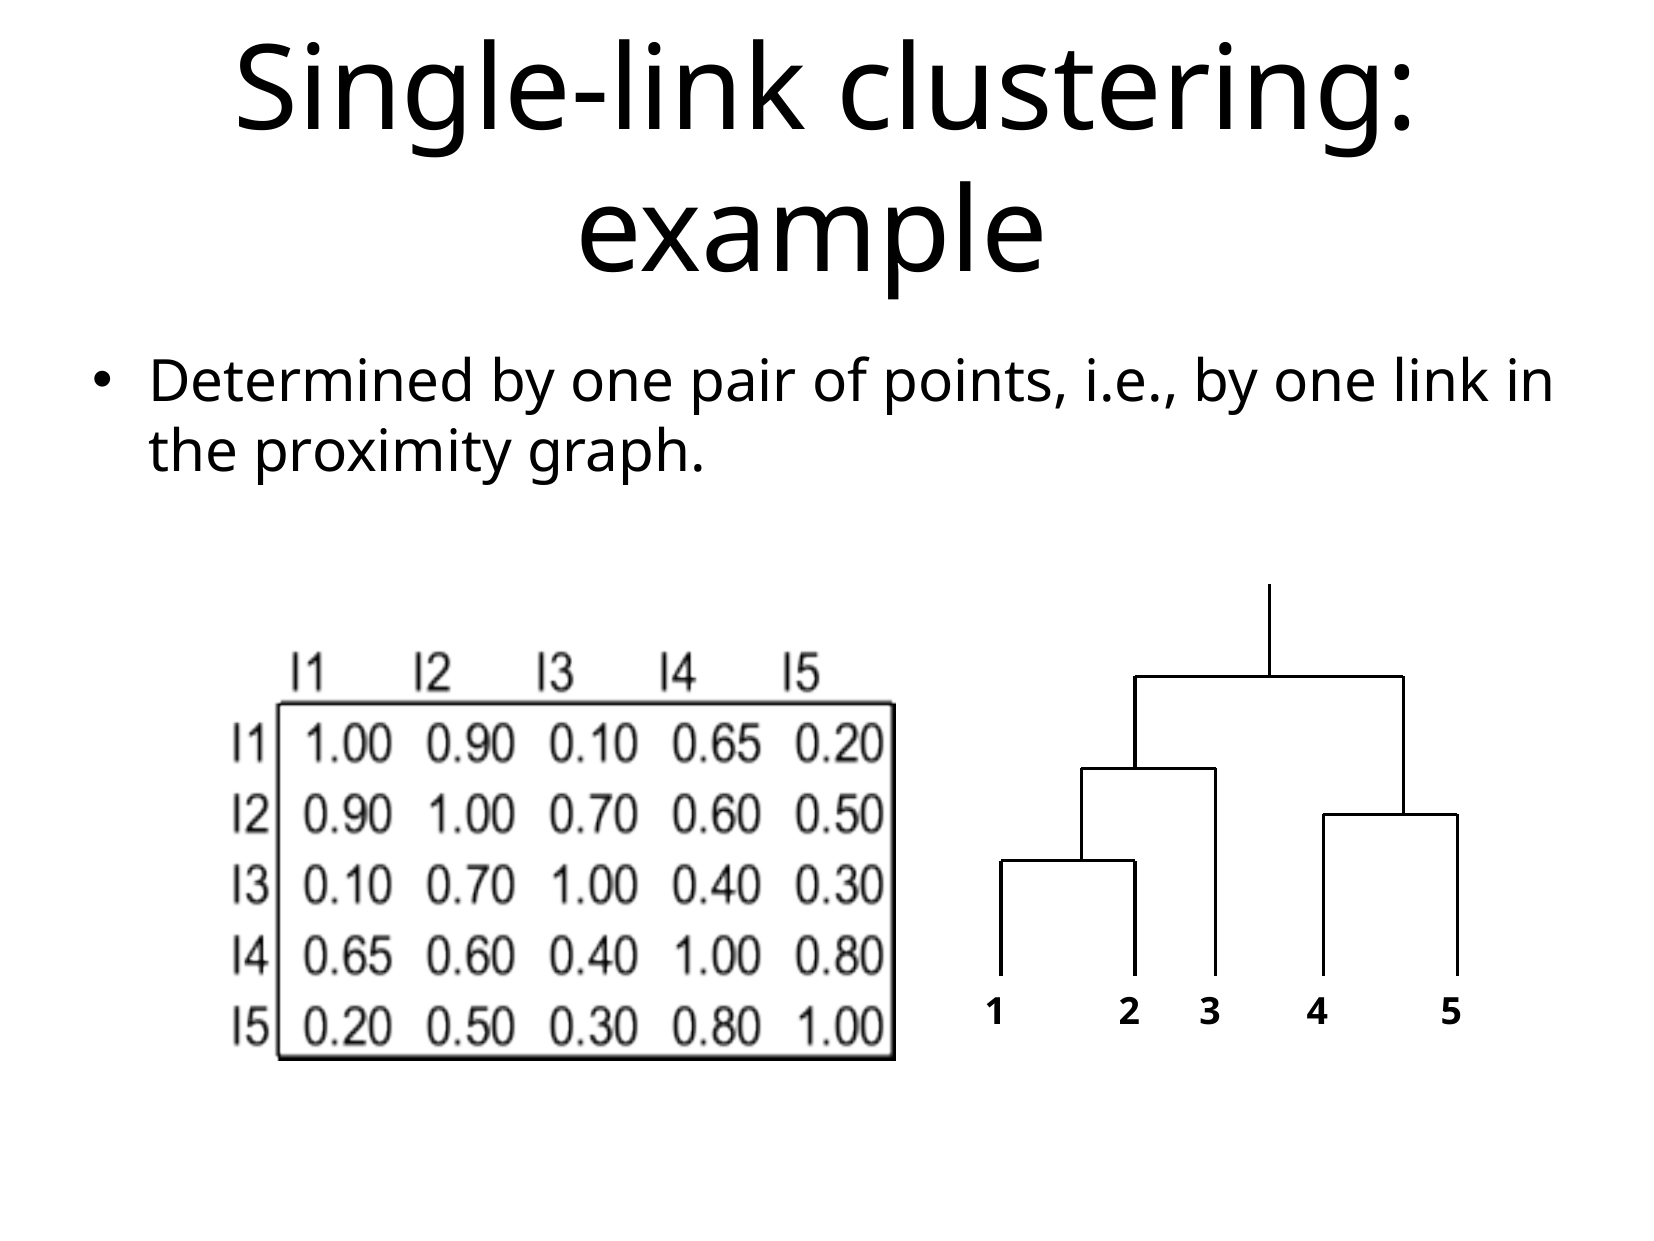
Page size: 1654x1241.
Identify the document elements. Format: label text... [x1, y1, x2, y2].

text_box 5 [1434, 980, 1469, 1039]
text_box 2 [1112, 980, 1147, 1039]
title Single-link clustering: example [82, 16, 1571, 290]
text_box 4 [1300, 980, 1335, 1039]
list Determined by one pair of points, i.e., by one link in the proximity graph. [82, 337, 1571, 1241]
picture [55, 633, 896, 1061]
text_box 1 [978, 980, 1013, 1039]
text_box 3 [1193, 980, 1228, 1039]
